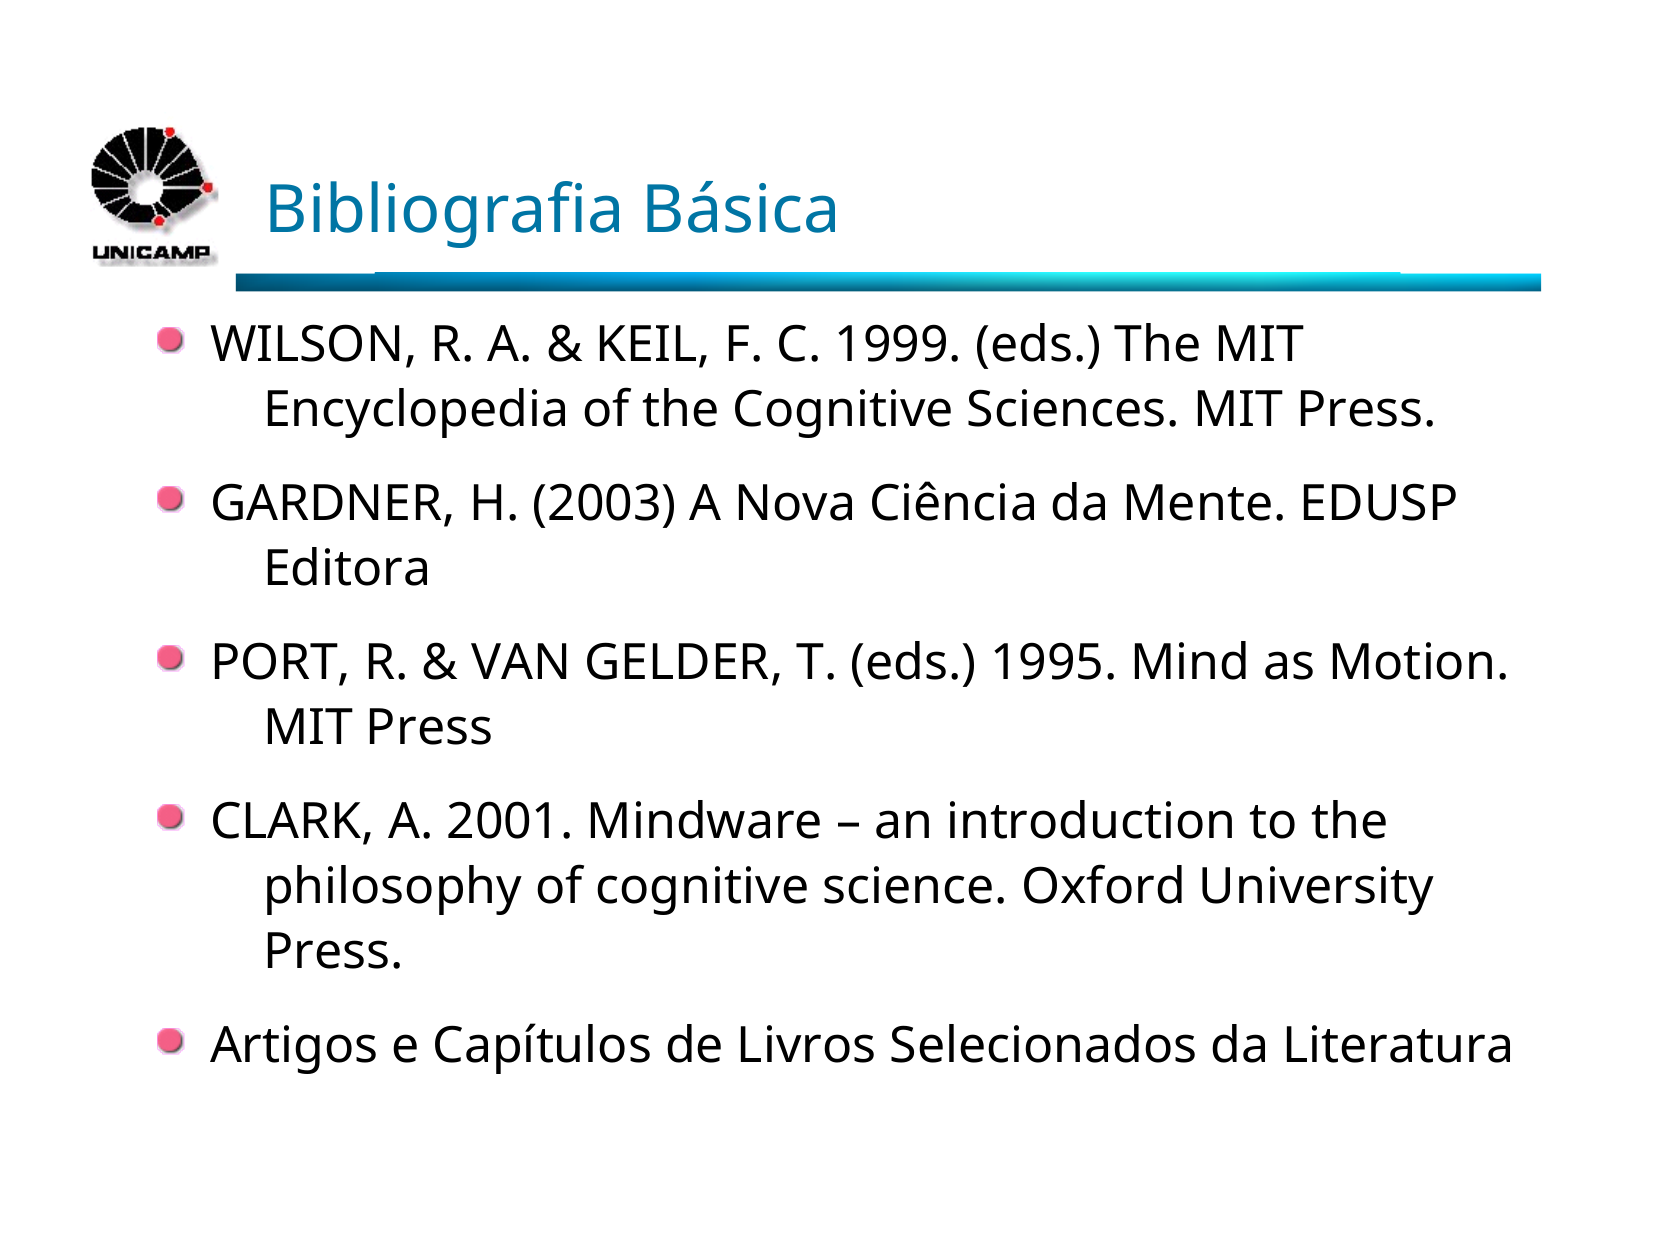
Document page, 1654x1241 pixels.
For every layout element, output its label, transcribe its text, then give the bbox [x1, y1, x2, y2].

list WILSON, R. A. & KEIL, F. C. 1999. (eds.) The MIT Encyclopedia of the Cognitive Sciences. MIT Press. GARDNER, H. (2003) A Nova Ciência da Mente. EDUSP Editora PORT, R. & VAN GELDER, T. (eds.) 1995. Mind as Motion. MIT Press CLARK, A. 2001. Mindware – an introduction to the philosophy of cognitive science. Oxford University Press. Artigos e Capítulos de Livros Selecionados da Literatura [121, 309, 1534, 1182]
title Bibliografia Básica [264, 35, 1534, 250]
picture [125, 272, 1654, 295]
